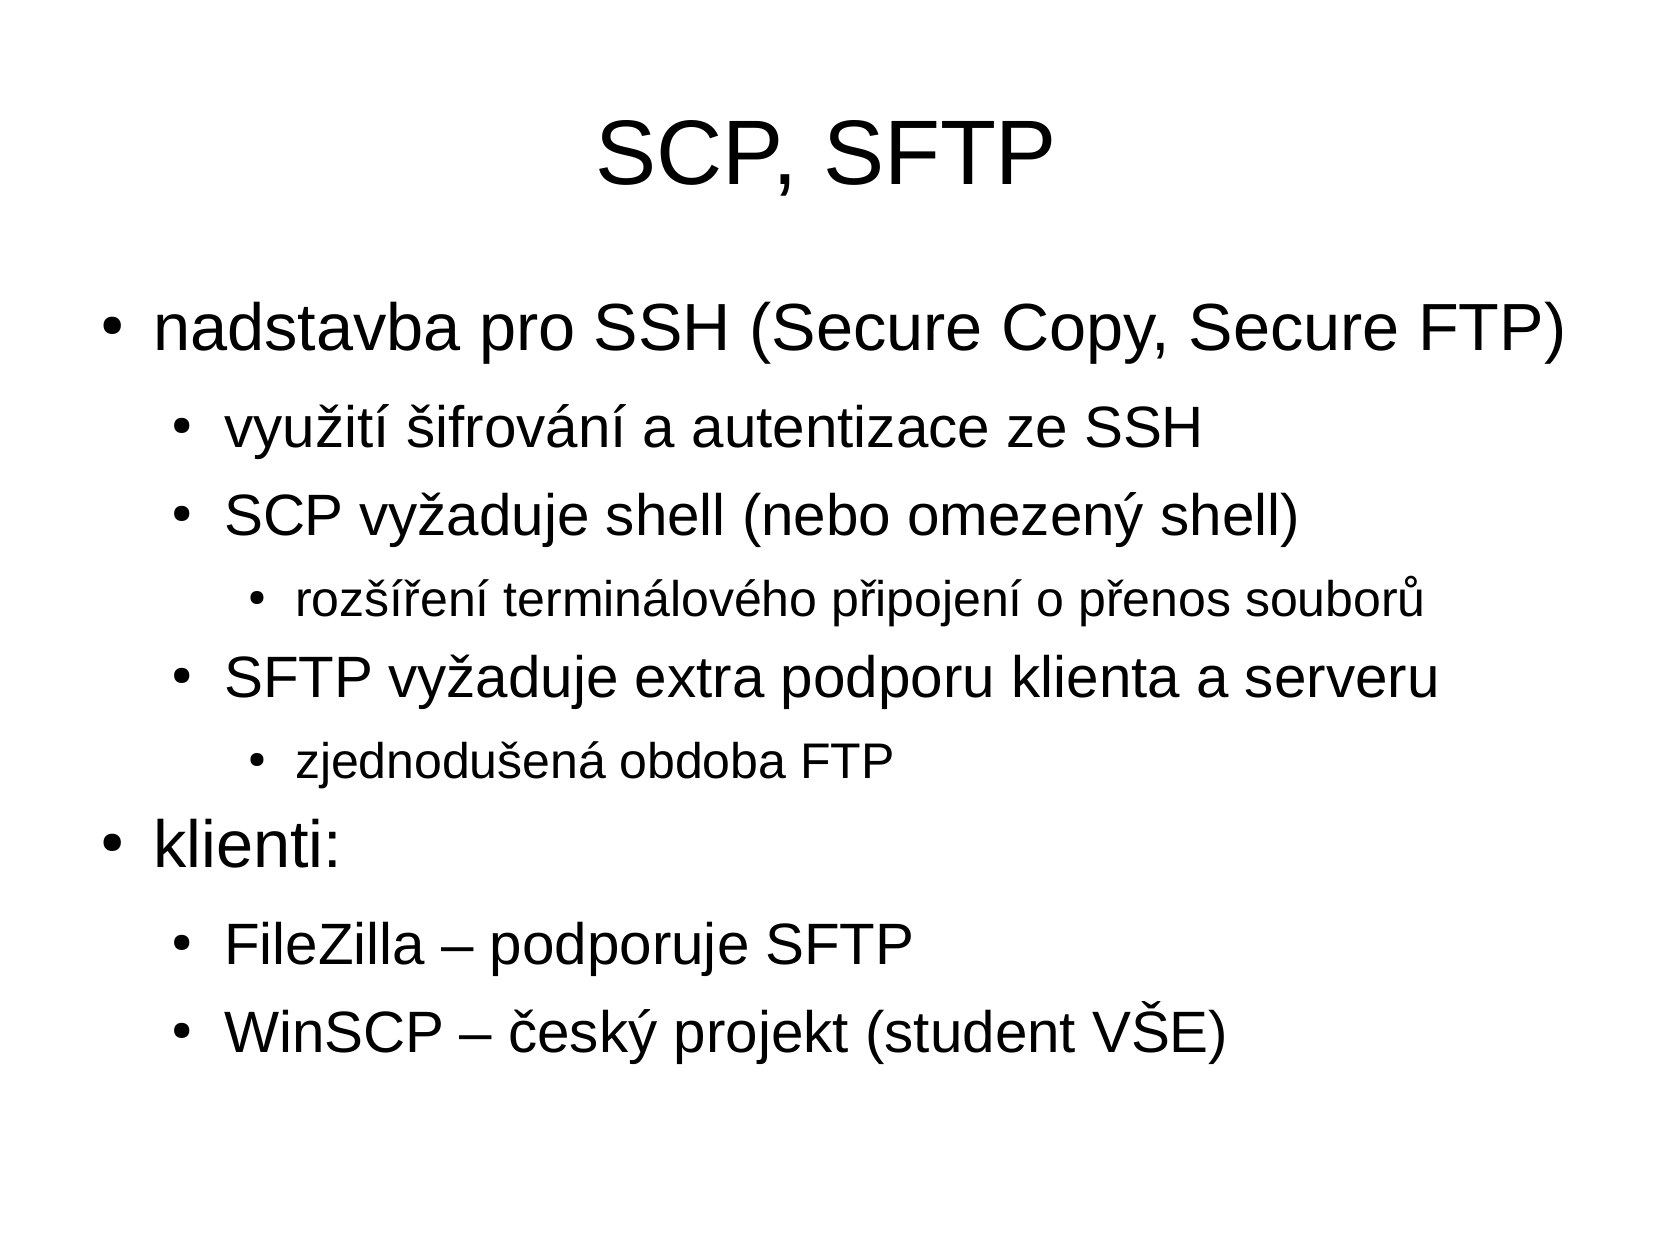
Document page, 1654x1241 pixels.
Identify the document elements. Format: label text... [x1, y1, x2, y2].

list nadstavba pro SSH (Secure Copy, Secure FTP) využití šifrování a autentizace ze SSH SCP vyžaduje shell (nebo omezený shell) rozšíření terminálového připojení o přenos souborů SFTP vyžaduje extra podporu klienta a serveru zjednodušená obdoba FTP klienti: FileZilla – podporuje SFTP WinSCP – český projekt (student VŠE) [82, 290, 1625, 1152]
title SCP, SFTP [82, 49, 1571, 257]
